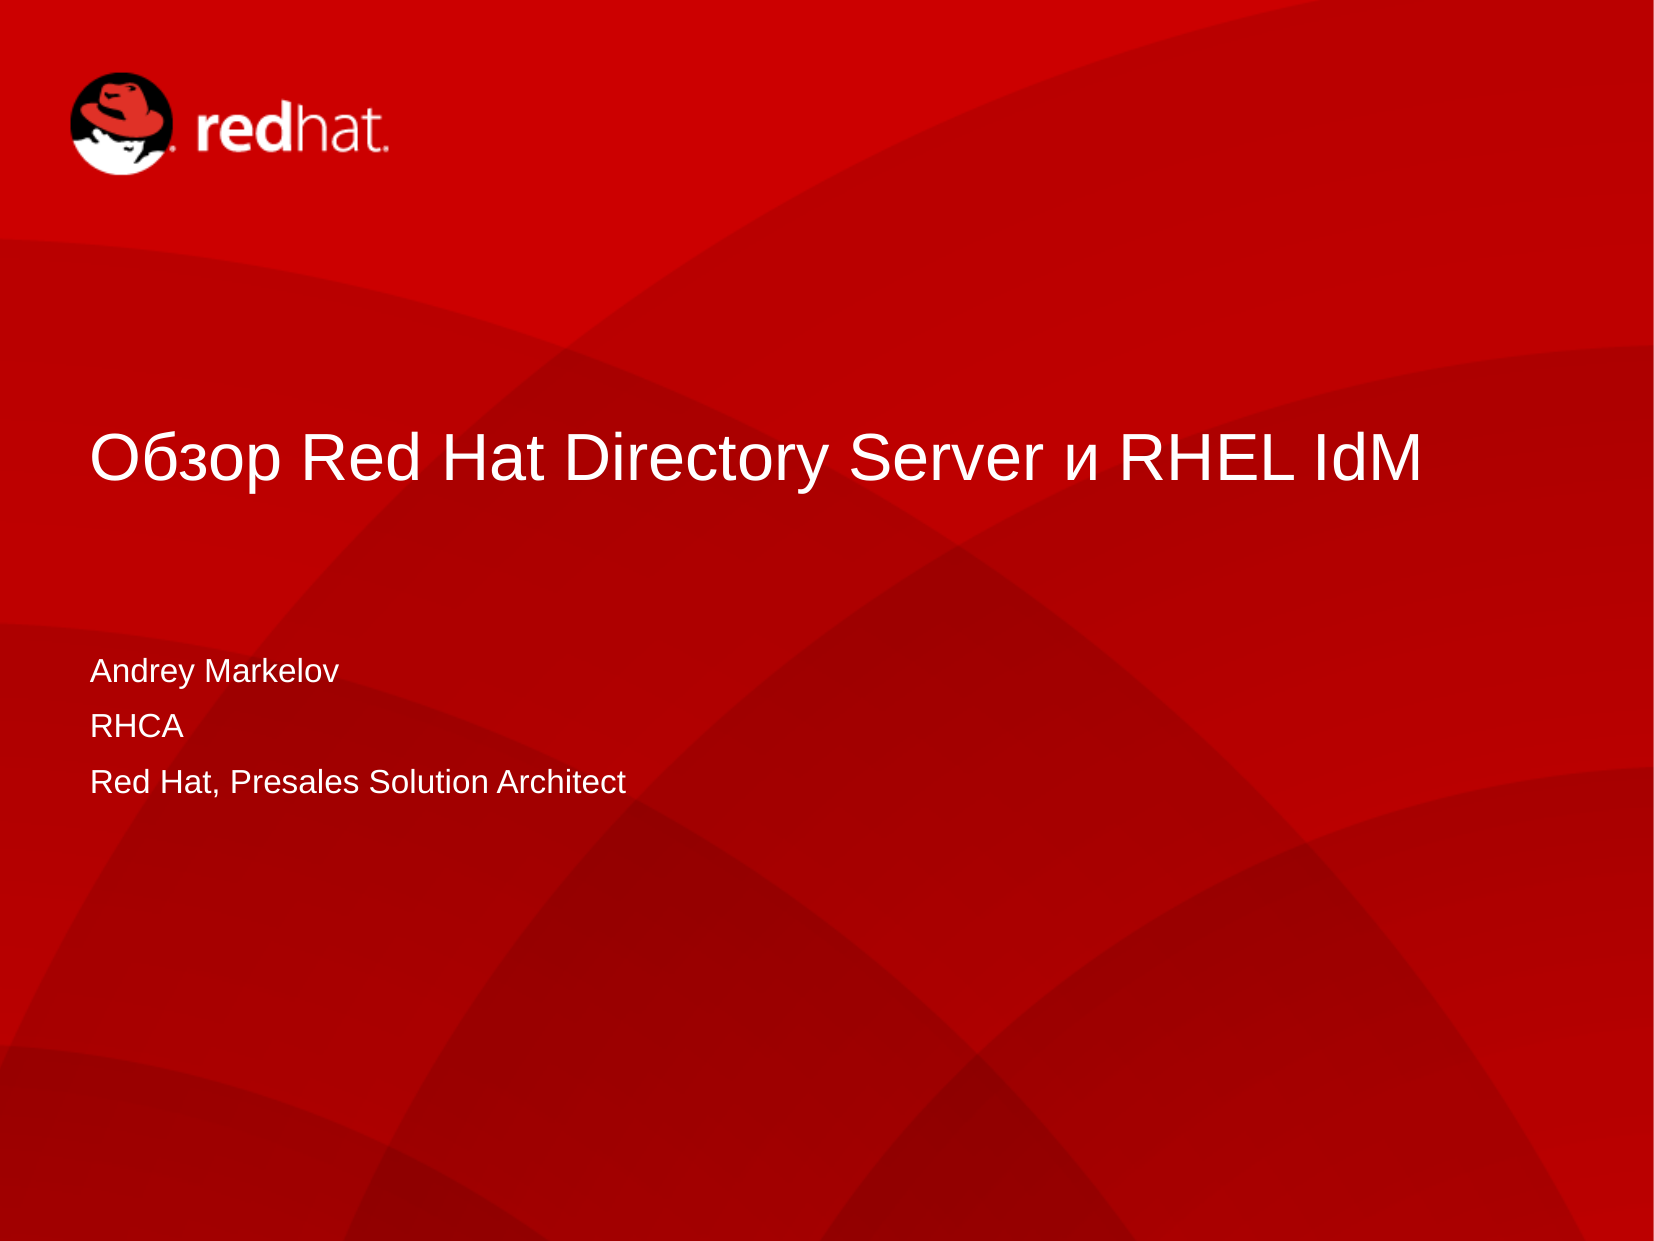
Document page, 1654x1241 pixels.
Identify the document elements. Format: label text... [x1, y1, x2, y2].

text_box Обзор Red Hat Directory Server и RHEL IdM Andrey Markelov RHCA Red Hat, Presales Solution Architect [75, 375, 1613, 771]
picture [0, 0, 1654, 1241]
